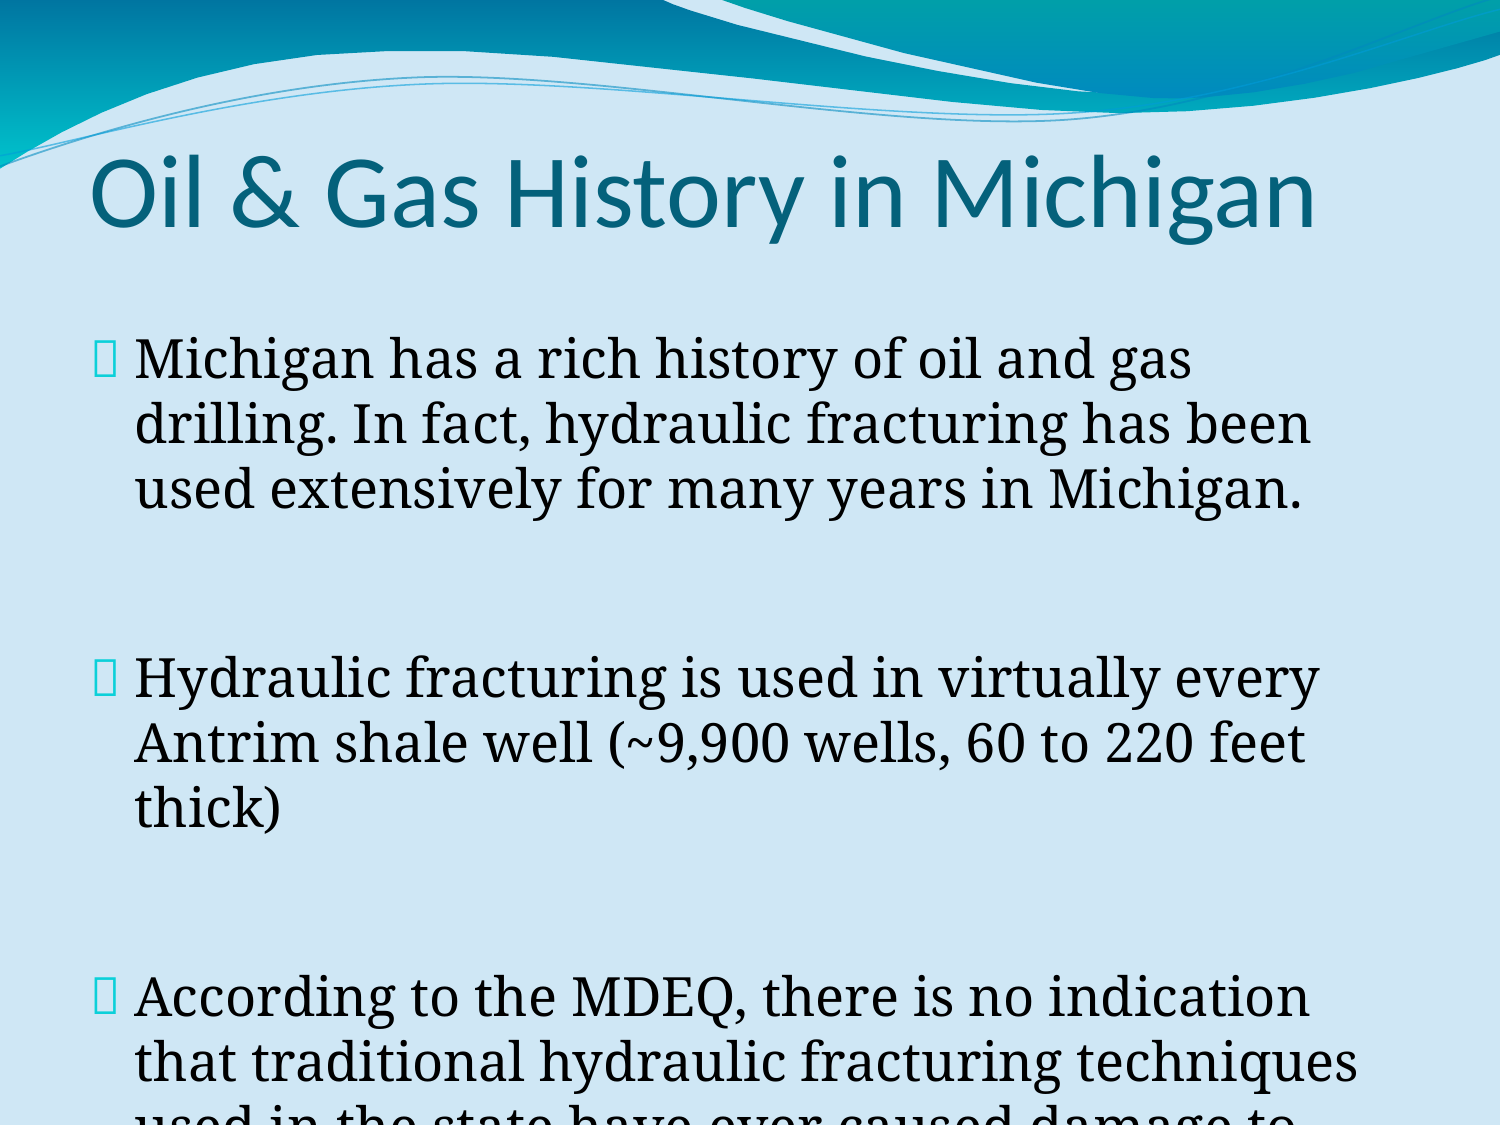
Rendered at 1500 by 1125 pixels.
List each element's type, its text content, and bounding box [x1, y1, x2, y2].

title Oil & Gas History in Michigan [75, 115, 1425, 303]
list Michigan has a rich history of oil and gas drilling. In fact, hydraulic fracturing has been used extensively for many years in Michigan. Hydraulic fracturing is used in virtually every Antrim shale well (~9,900 wells, 60 to 220 feet thick) According to the MDEQ, there is no indication that traditional hydraulic fracturing techniques used in the state have ever caused damage to ground water or other resources. (Focus is at the well head.) [75, 317, 1425, 1038]
